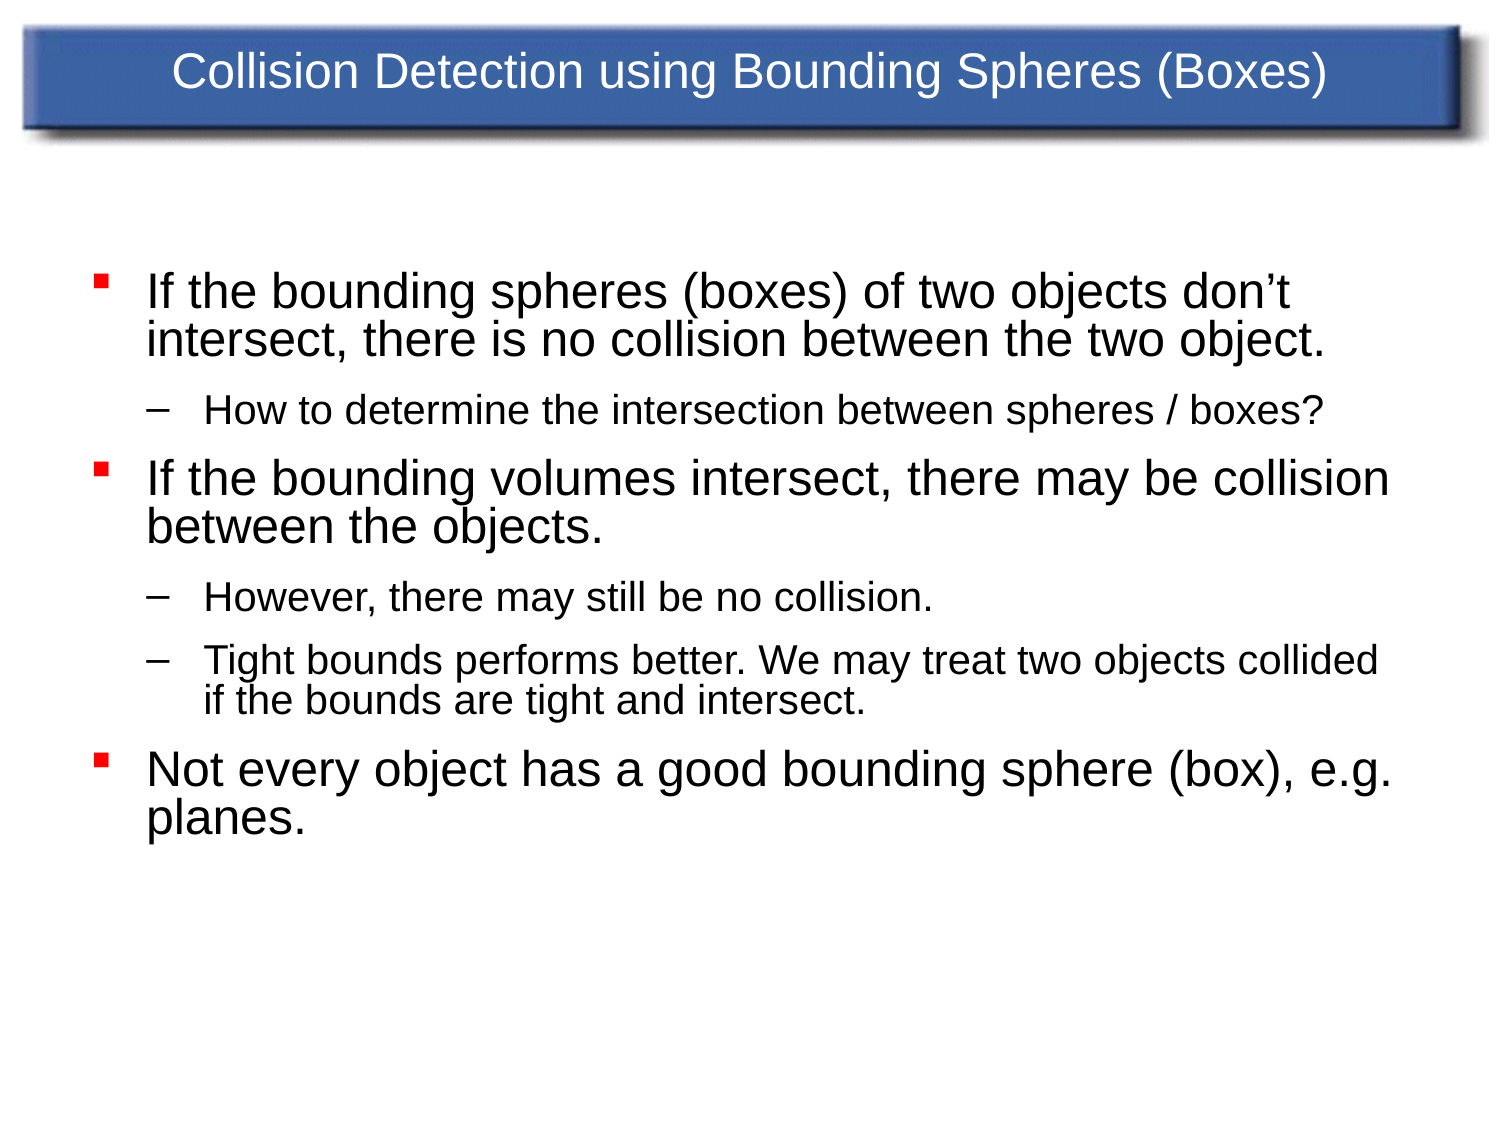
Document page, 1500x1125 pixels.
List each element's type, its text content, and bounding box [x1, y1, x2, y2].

title Collision Detection using Bounding Spheres (Boxes) [75, 0, 1426, 138]
picture [21, 22, 1489, 149]
list If the bounding spheres (boxes) of two objects don’t intersect, there is no collision between the two object. How to determine the intersection between spheres / boxes? If the bounding volumes intersect, there may be collision between the objects. However, there may still be no collision. Tight bounds performs better. We may treat two objects collided if the bounds are tight and intersect. Not every object has a good bounding sphere (box), e.g. planes. [75, 262, 1426, 1006]
